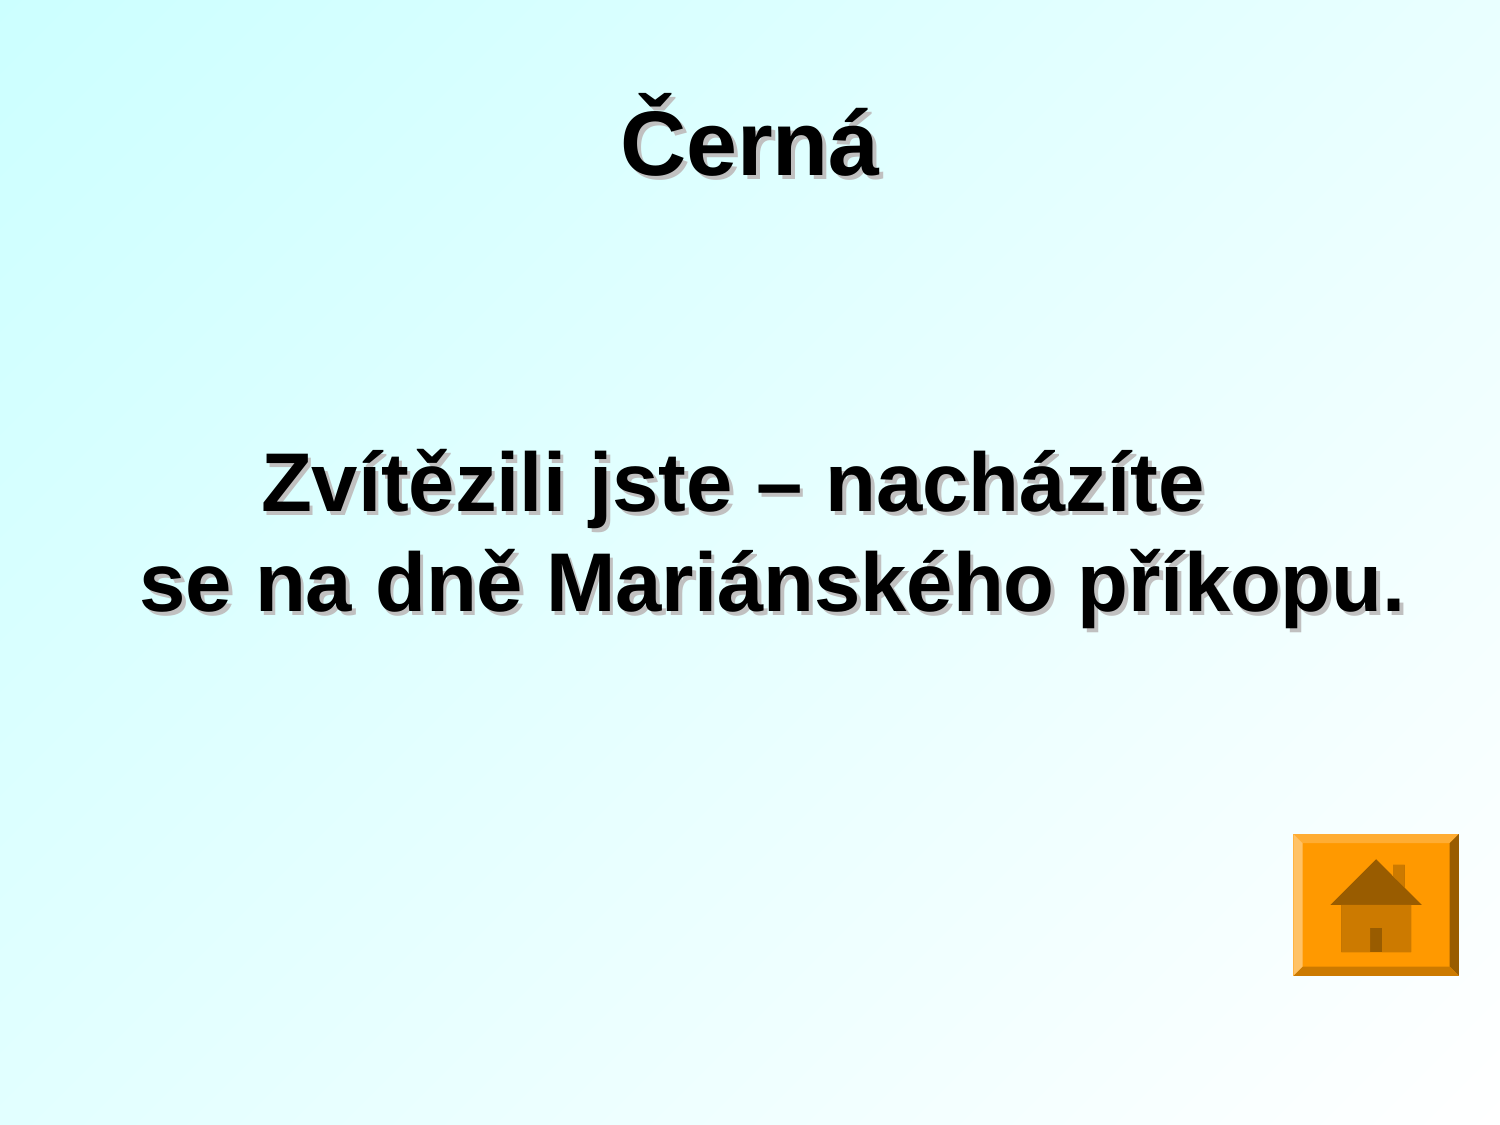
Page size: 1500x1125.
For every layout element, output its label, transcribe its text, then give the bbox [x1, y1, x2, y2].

text_box [1295, 834, 1459, 976]
list Zvítězili jste – nacházíte se na dně Mariánského příkopu. [53, 420, 1437, 752]
title Černá [75, 45, 1426, 233]
